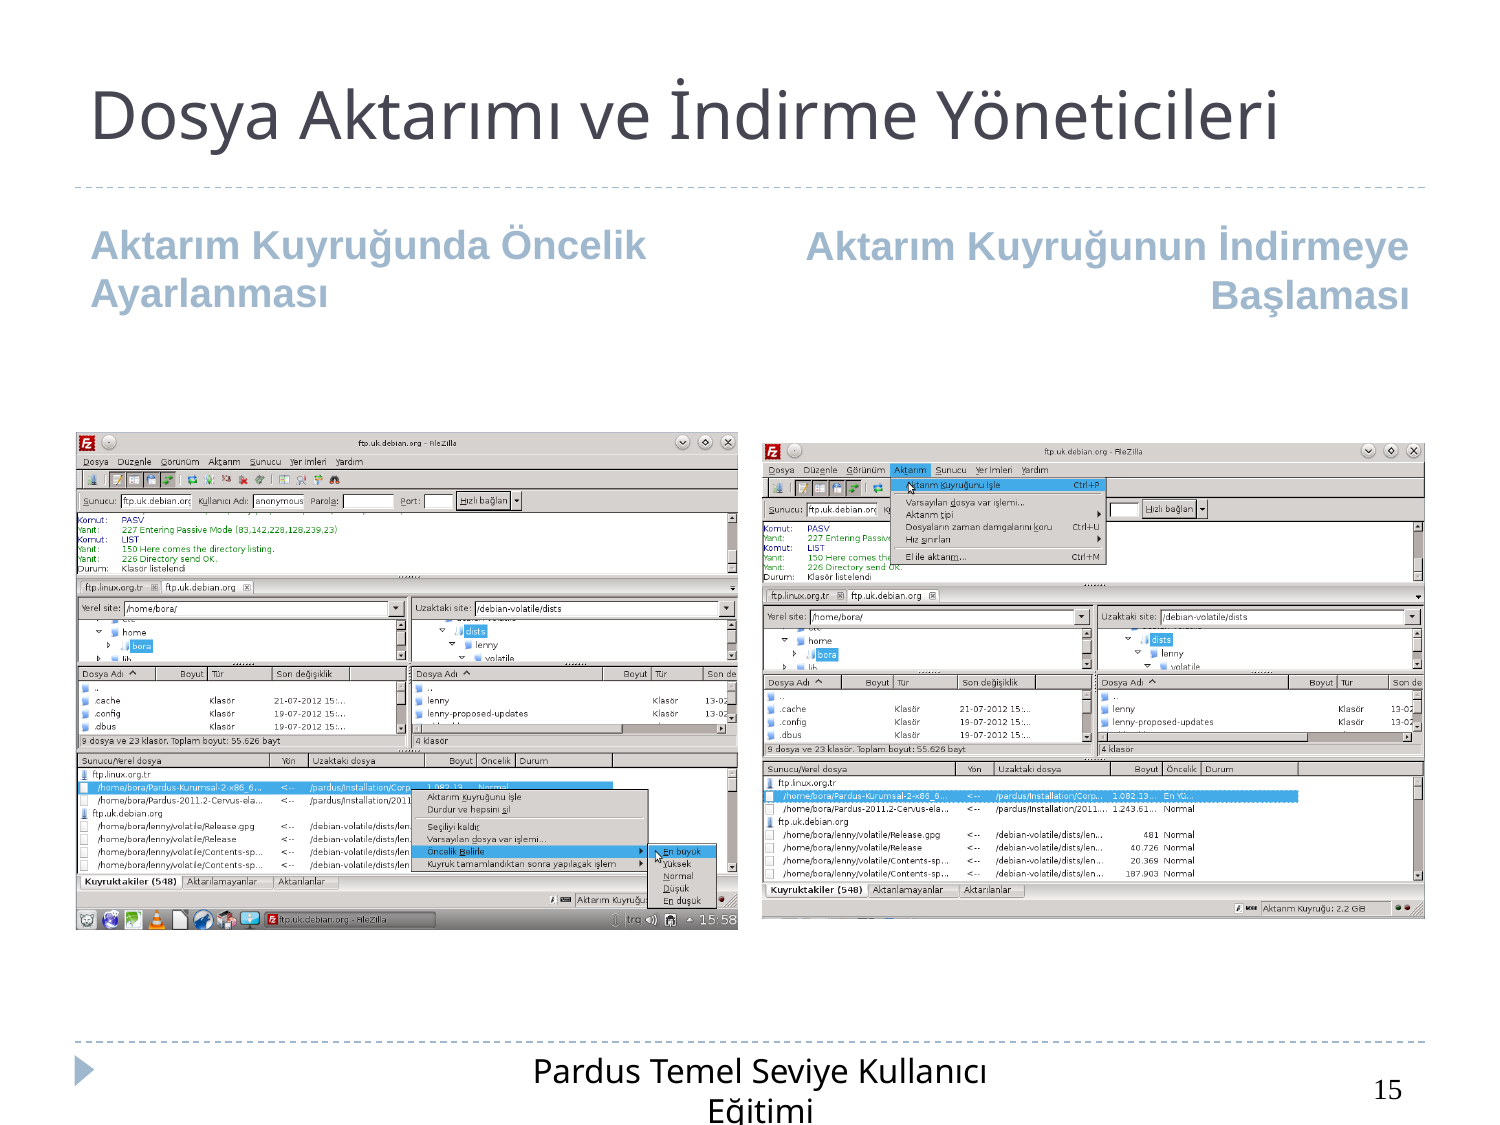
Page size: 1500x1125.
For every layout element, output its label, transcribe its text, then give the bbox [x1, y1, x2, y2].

title Dosya Aktarımı ve İndirme Yöneticileri [75, 37, 1425, 188]
list Aktarım Kuyruğunda Öncelik Ayarlanması [75, 210, 738, 324]
picture [762, 443, 1425, 919]
list Aktarım Kuyruğunun İndirmeye Başlaması [762, 212, 1426, 325]
picture [75, 432, 738, 930]
